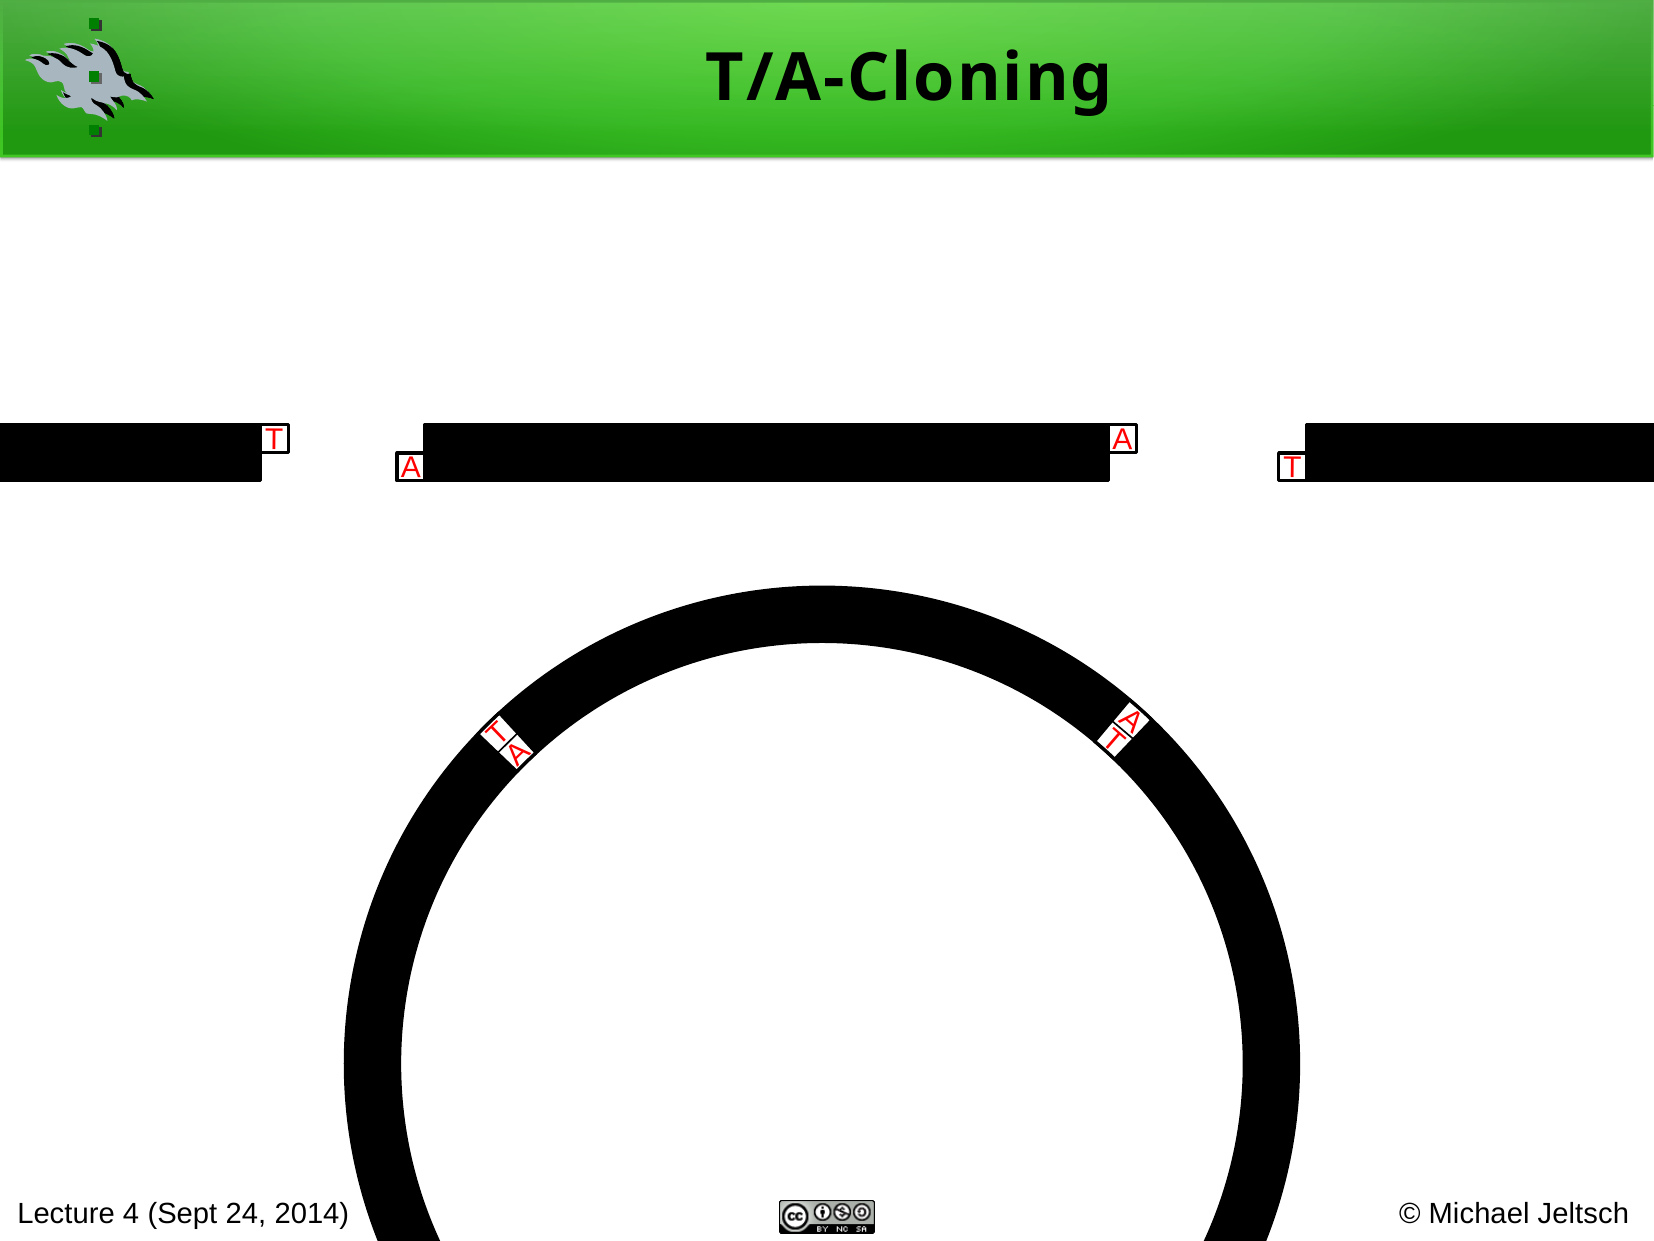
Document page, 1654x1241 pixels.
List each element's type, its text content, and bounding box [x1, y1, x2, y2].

title T/A-Cloning [289, 30, 1531, 121]
picture [0, 422, 1654, 1241]
